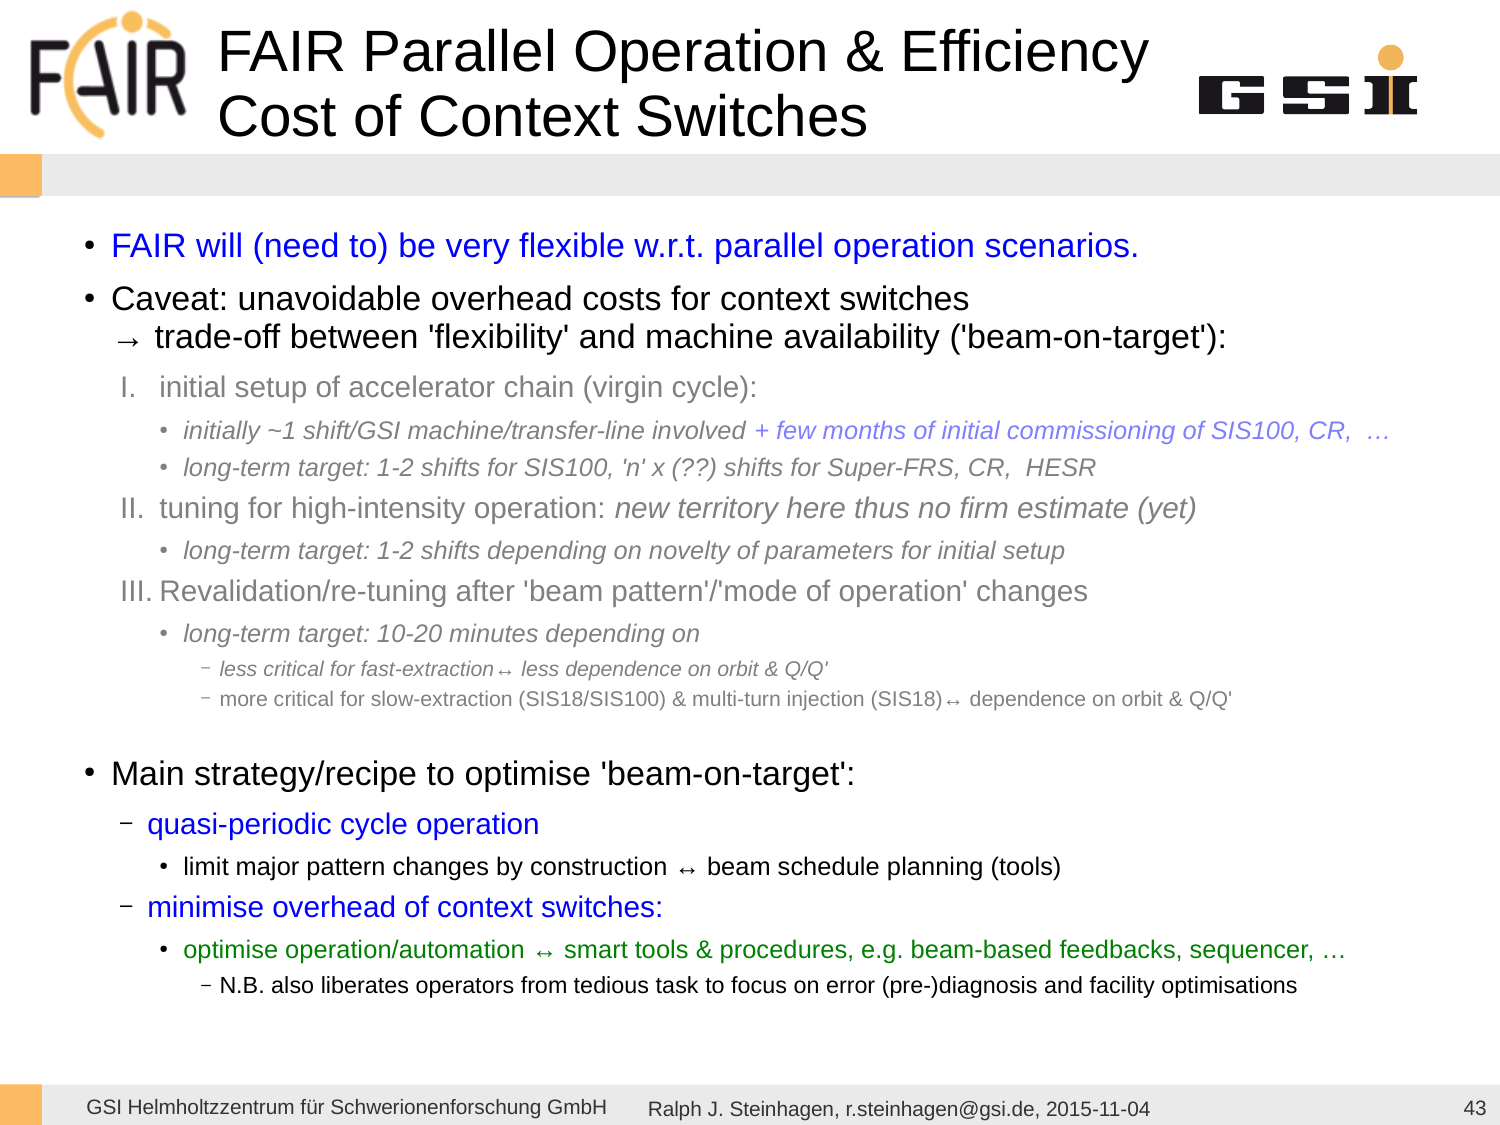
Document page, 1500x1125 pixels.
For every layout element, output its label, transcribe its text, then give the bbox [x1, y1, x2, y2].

picture [30, 9, 187, 141]
list FAIR will (need to) be very flexible w.r.t. parallel operation scenarios. Caveat: unavoidable overhead costs for context switches → trade-off between 'flexibility' and machine availability ('beam-on-target'): initial setup of accelerator chain (virgin cycle): initially ~1 shift/GSI machine/transfer-line involved + few months of initial commissioning of SIS100, CR, … long-term target: 1-2 shifts for SIS100, 'n' x (??) shifts for Super-FRS, CR, HESR tuning for high-intensity operation: new territory here thus no firm estimate (yet) long-term target: 1-2 shifts depending on novelty of parameters for initial setup Revalidation/re-tuning after 'beam pattern'/'mode of operation' changes long-term target: 10-20 minutes depending on less critical for fast-extraction↔ less dependence on orbit & Q/Q' more critical for slow-extraction (SIS18/SIS100) & multi-turn injection (SIS18)↔ dependence on orbit & Q/Q' Main strategy/recipe to optimise 'beam-on-target': quasi-periodic cycle operation limit major pattern changes by construction ↔ beam schedule planning (tools) minimise overhead of context switches: optimise operation/automation ↔ smart tools & procedures, e.g. beam-based feedbacks, sequencer, … N.B. also liberates operators from tedious task to focus on error (pre-)diagnosis and facility optimisations [75, 226, 1425, 354]
text_box [75, 354, 1465, 721]
list FAIR will (need to) be very flexible w.r.t. parallel operation scenarios. Caveat: unavoidable overhead costs for context switches → trade-off between 'flexibility' and machine availability ('beam-on-target'): initial setup of accelerator chain (virgin cycle): initially ~1 shift/GSI machine/transfer-line involved + few months of initial commissioning of SIS100, CR, … long-term target: 1-2 shifts for SIS100, 'n' x (??) shifts for Super-FRS, CR, HESR tuning for high-intensity operation: new territory here thus no firm estimate (yet) long-term target: 1-2 shifts depending on novelty of parameters for initial setup Revalidation/re-tuning after 'beam pattern'/'mode of operation' changes long-term target: 10-20 minutes depending on less critical for fast-extraction↔ less dependence on orbit & Q/Q' more critical for slow-extraction (SIS18/SIS100) & multi-turn injection (SIS18)↔ dependence on orbit & Q/Q' Main strategy/recipe to optimise 'beam-on-target': quasi-periodic cycle operation limit major pattern changes by construction ↔ beam schedule planning (tools) minimise overhead of context switches: optimise operation/automation ↔ smart tools & procedures, e.g. beam-based feedbacks, sequencer, … N.B. also liberates operators from tedious task to focus on error (pre-)diagnosis and facility optimisations [75, 721, 1425, 1050]
picture [1197, 42, 1419, 117]
title FAIR Parallel Operation & Efficiency Cost of Context Switches [217, 0, 1174, 215]
